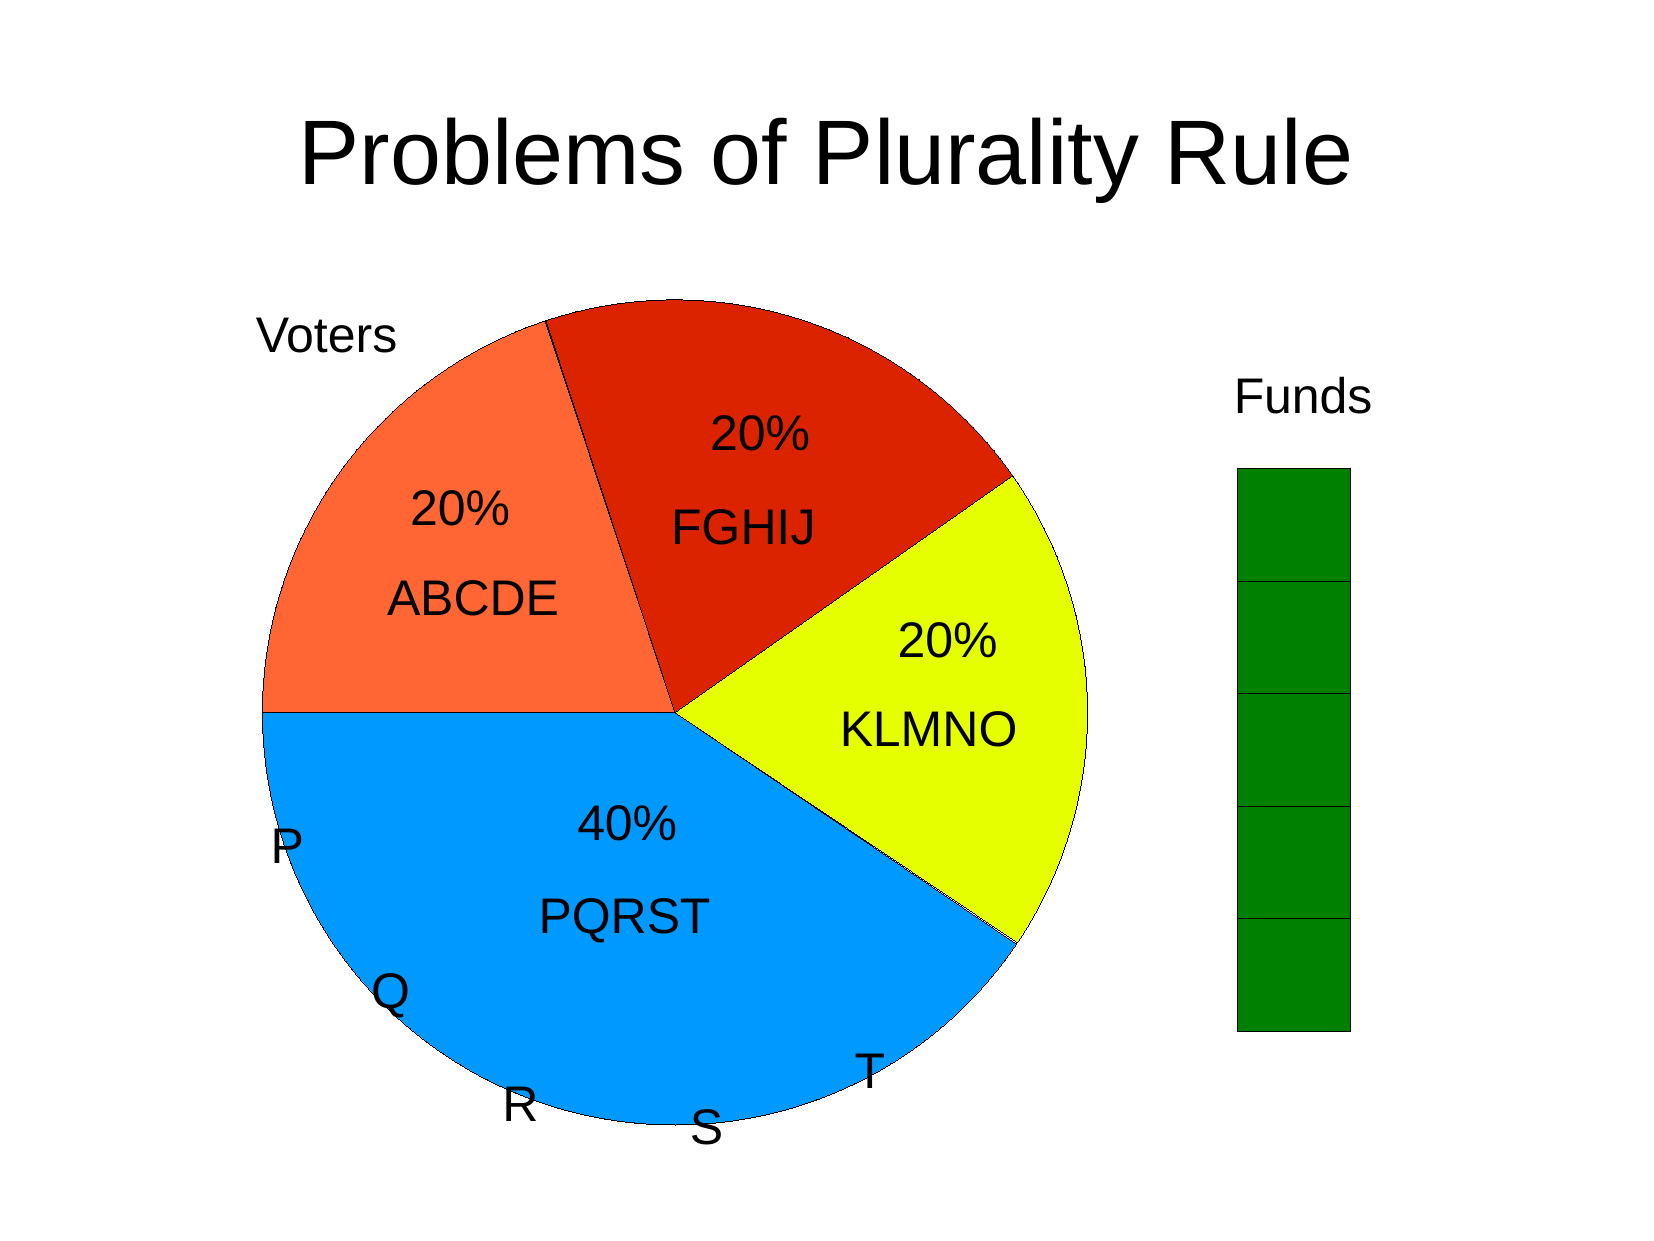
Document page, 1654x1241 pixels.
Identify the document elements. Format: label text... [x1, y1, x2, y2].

text_box S [675, 1091, 738, 1163]
text_box Funds [1219, 360, 1388, 432]
text_box 20% [882, 604, 1013, 676]
text_box 20% [695, 398, 826, 469]
text_box T [839, 1035, 901, 1107]
text_box P [255, 810, 319, 882]
title Problems of Plurality Rule [82, 49, 1571, 257]
text_box [262, 299, 1088, 1125]
text_box Q [356, 956, 425, 1027]
text_box PQRST [523, 881, 726, 952]
text_box KLMNO [825, 693, 1033, 765]
text_box FGHIJ [656, 491, 831, 563]
text_box 40% [562, 787, 693, 859]
text_box ABCDE [372, 562, 575, 634]
text_box [1237, 468, 1351, 1032]
text_box 20% [395, 473, 526, 544]
text_box Voters [241, 300, 413, 371]
text_box R [487, 1068, 554, 1140]
